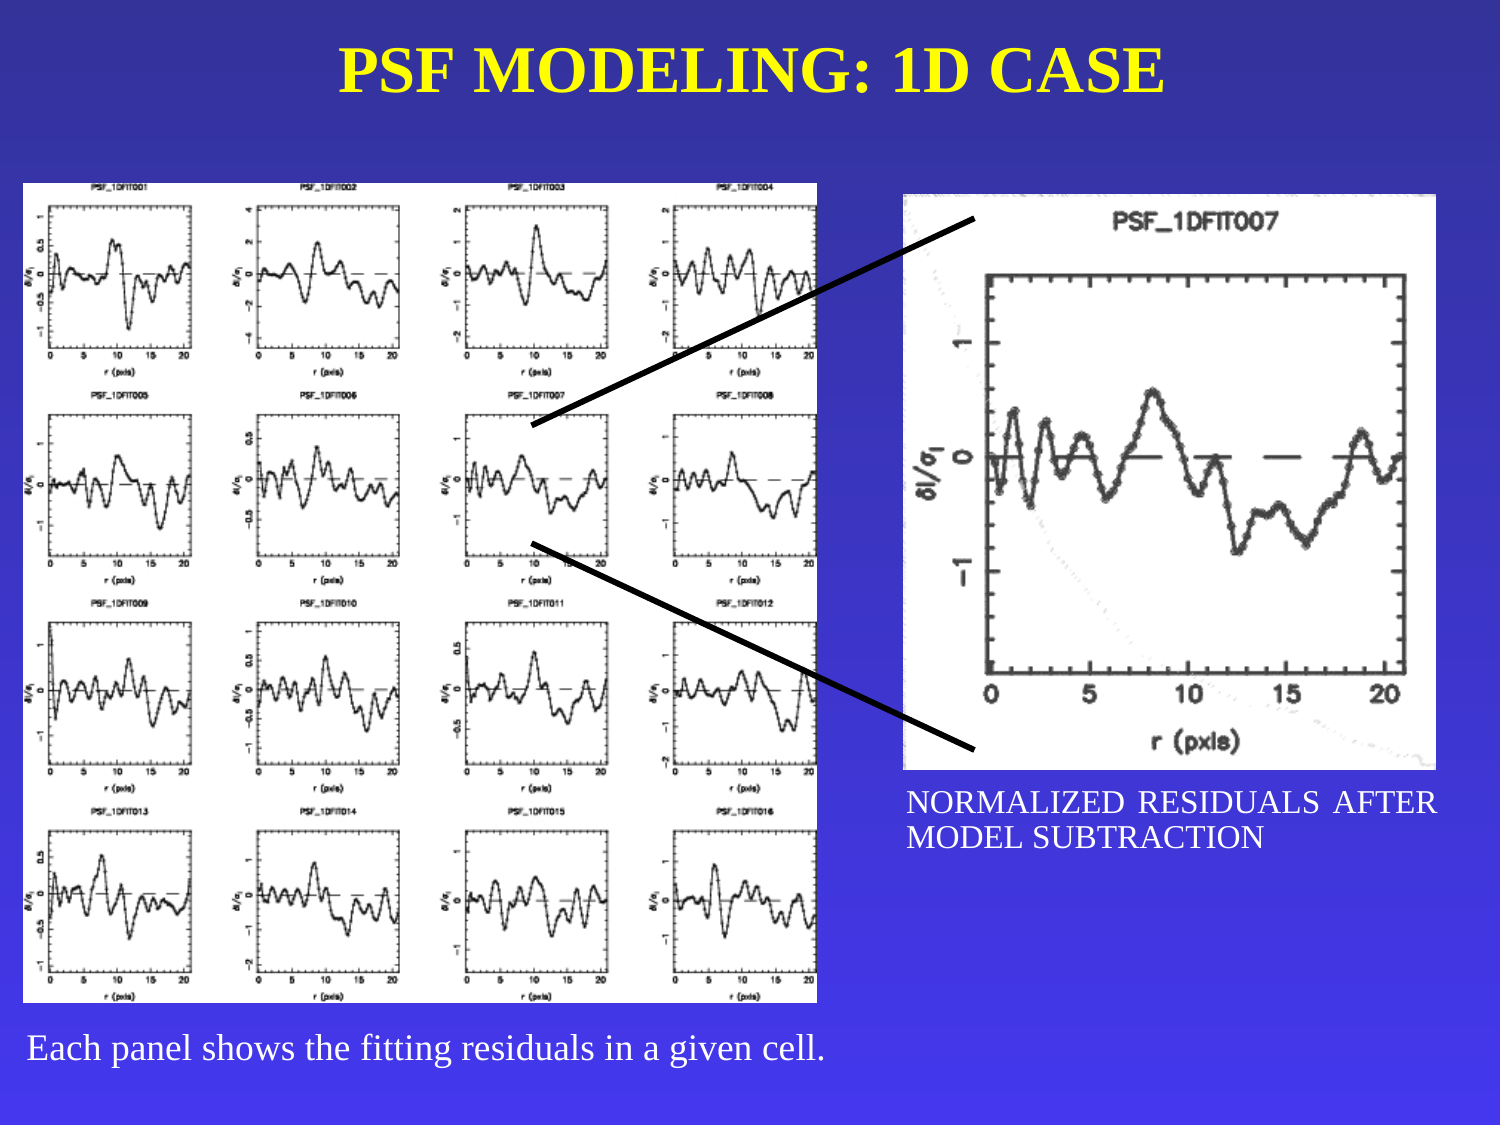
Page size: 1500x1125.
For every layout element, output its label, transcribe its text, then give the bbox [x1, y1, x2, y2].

text_box NORMALIZED RESIDUALS AFTER MODEL SUBTRACTION [862, 761, 1483, 880]
text_box PSF MODELING: 1D CASE [29, 30, 1477, 114]
text_box Each panel shows the fitting residuals in a given cell. [11, 1003, 880, 1094]
picture [23, 183, 817, 1003]
picture [903, 194, 1436, 761]
